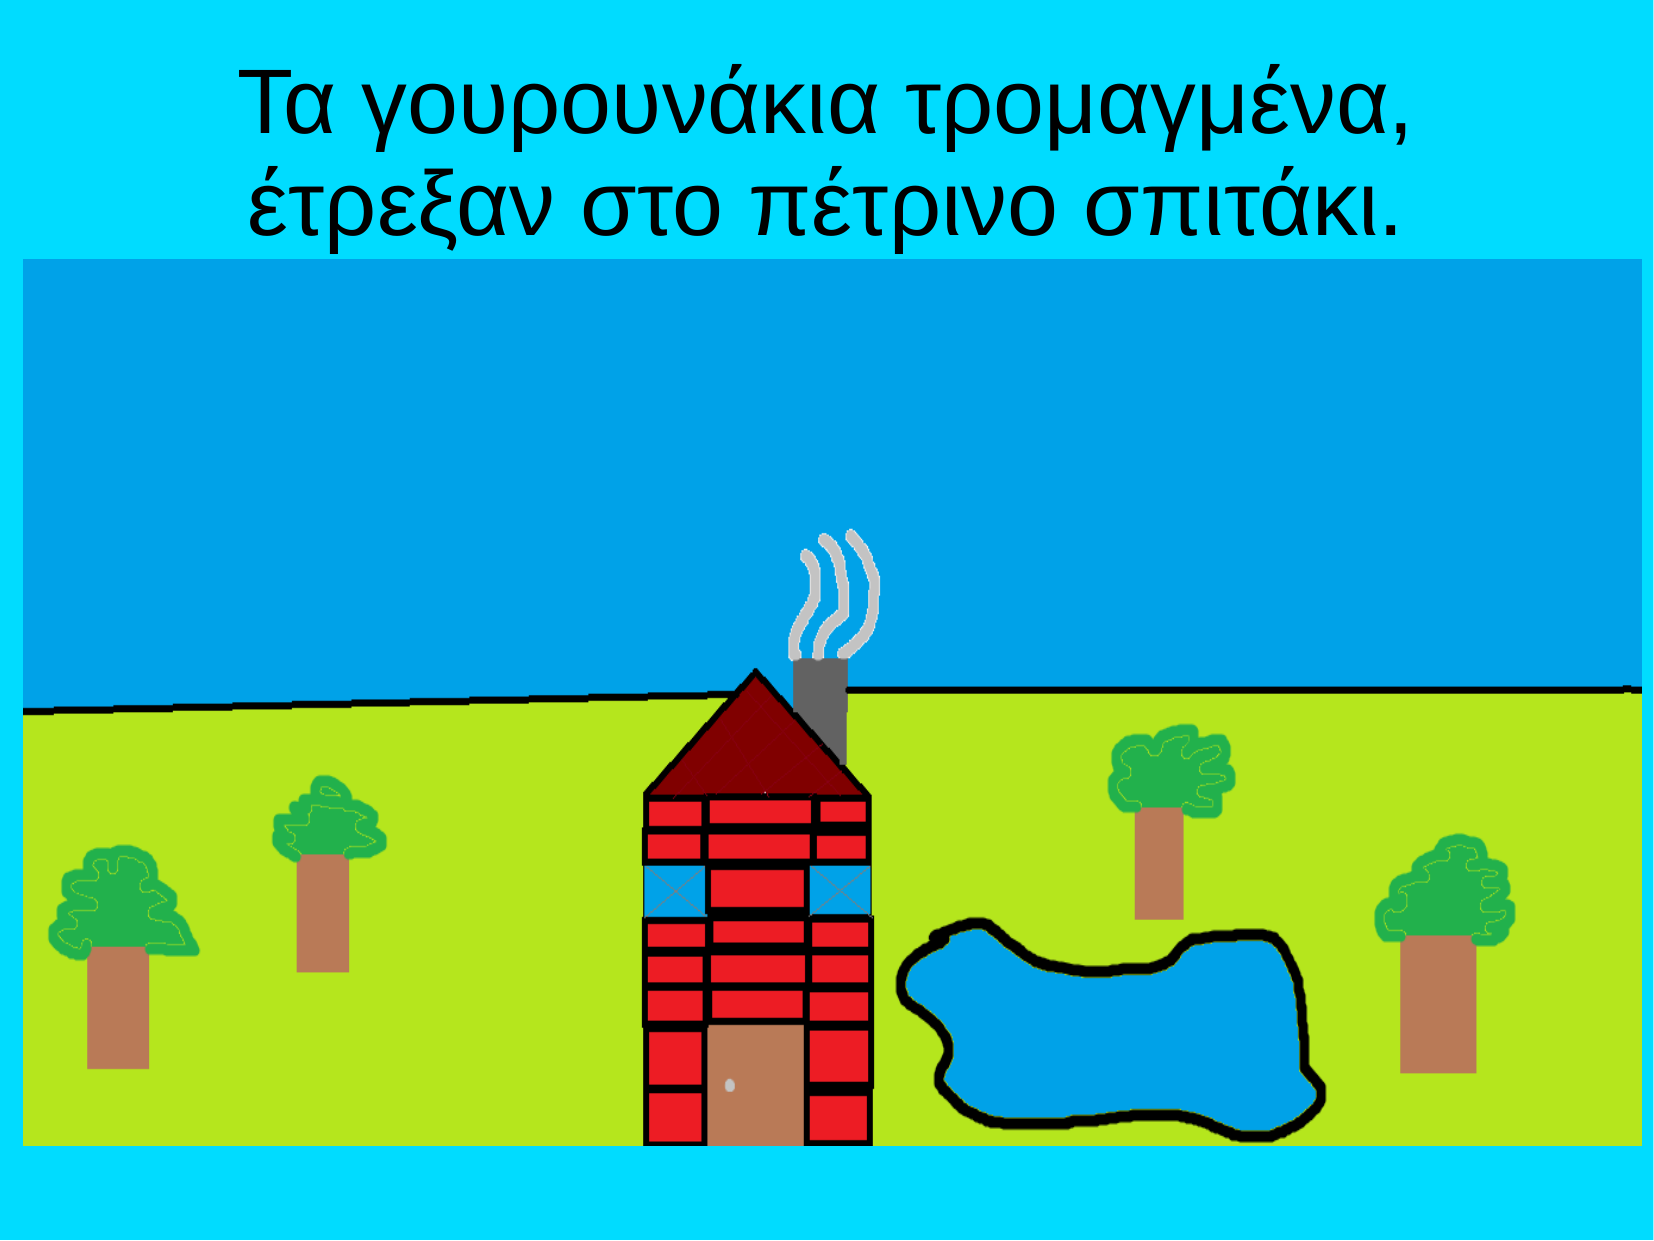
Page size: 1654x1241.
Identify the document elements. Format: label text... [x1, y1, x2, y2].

title Τα γουρουνάκια τρομαγμένα, έτρεξαν στο πέτρινο σπιτάκι. [82, 49, 1571, 257]
picture [23, 529, 1642, 1146]
